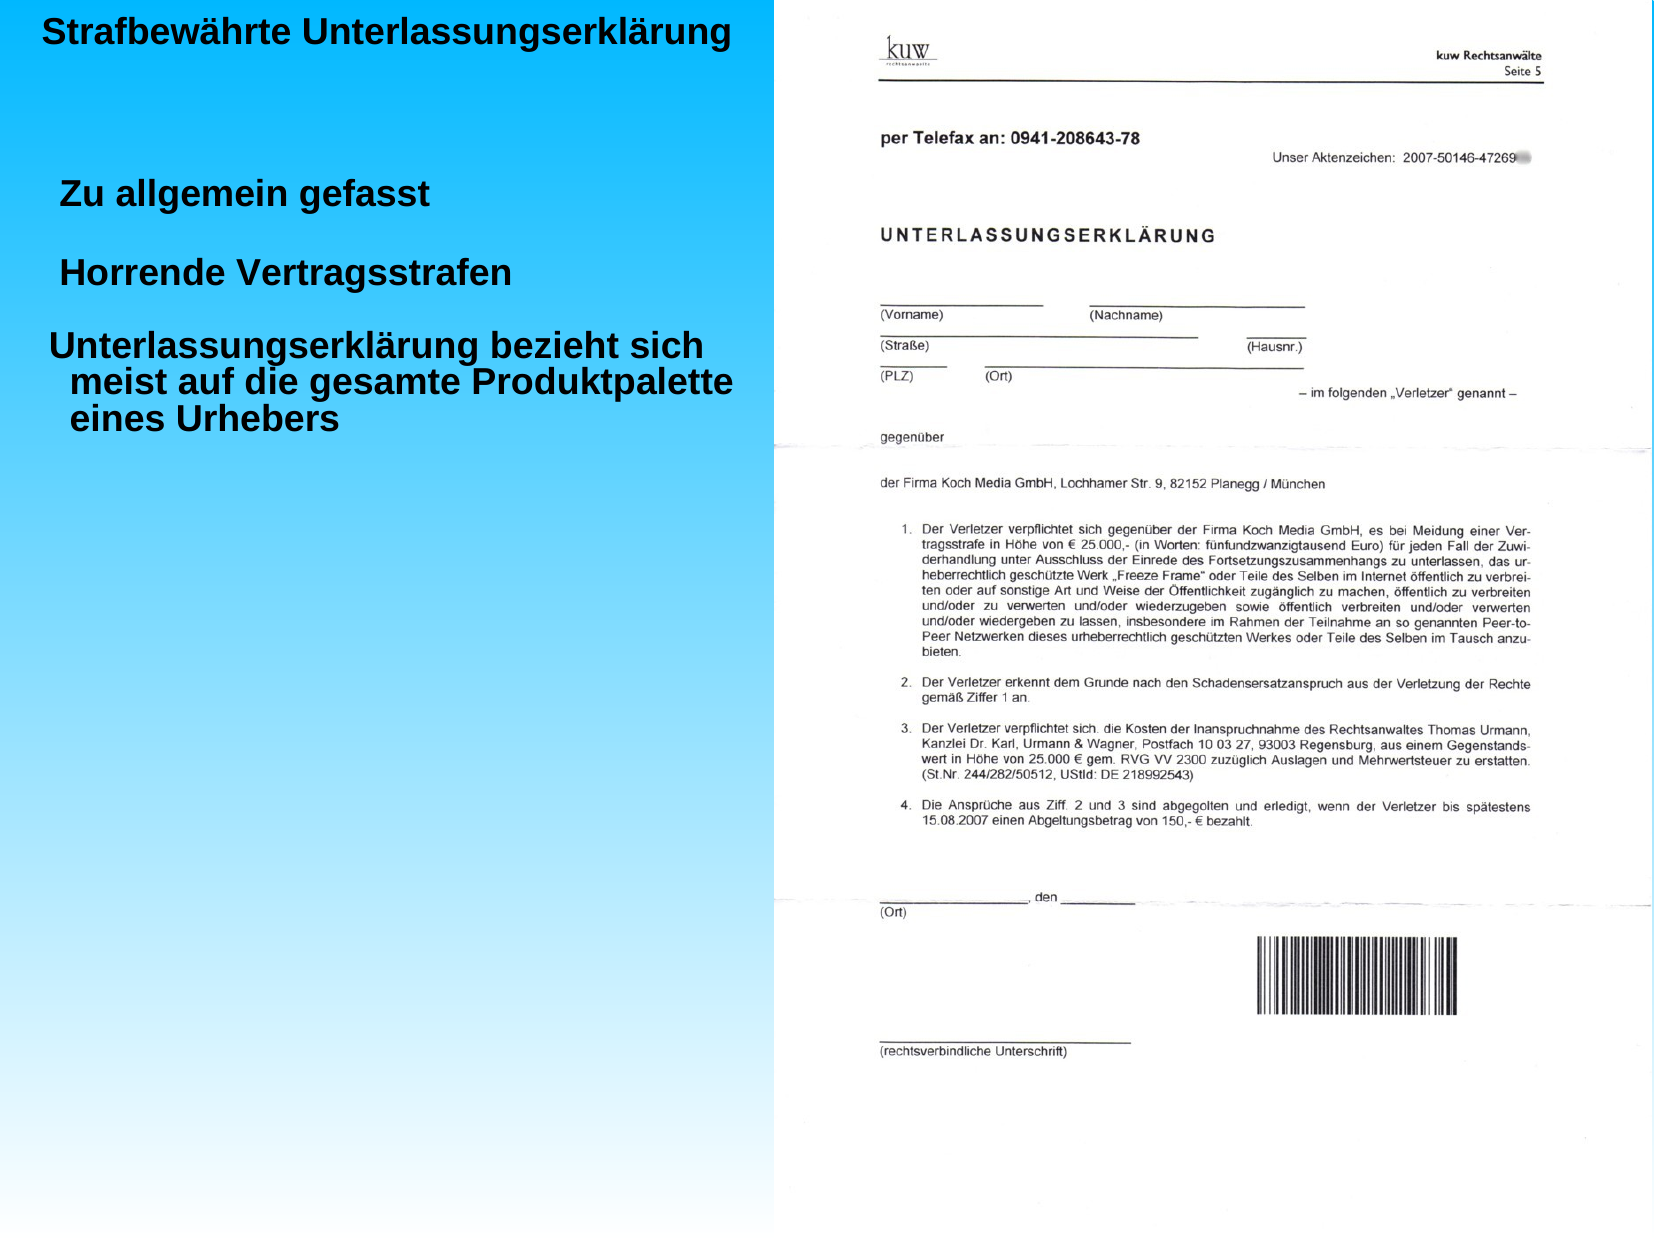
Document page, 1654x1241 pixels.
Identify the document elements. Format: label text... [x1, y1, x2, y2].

picture [774, 0, 1652, 1239]
text_box Zu allgemein gefasst Horrende Vertragsstrafen Unterlassungserklärung bezieht sich meist auf die gesamte Produktpalette eines Urhebers [34, 170, 750, 488]
text_box Strafbewährte Unterlassungserklärung [26, 7, 749, 66]
